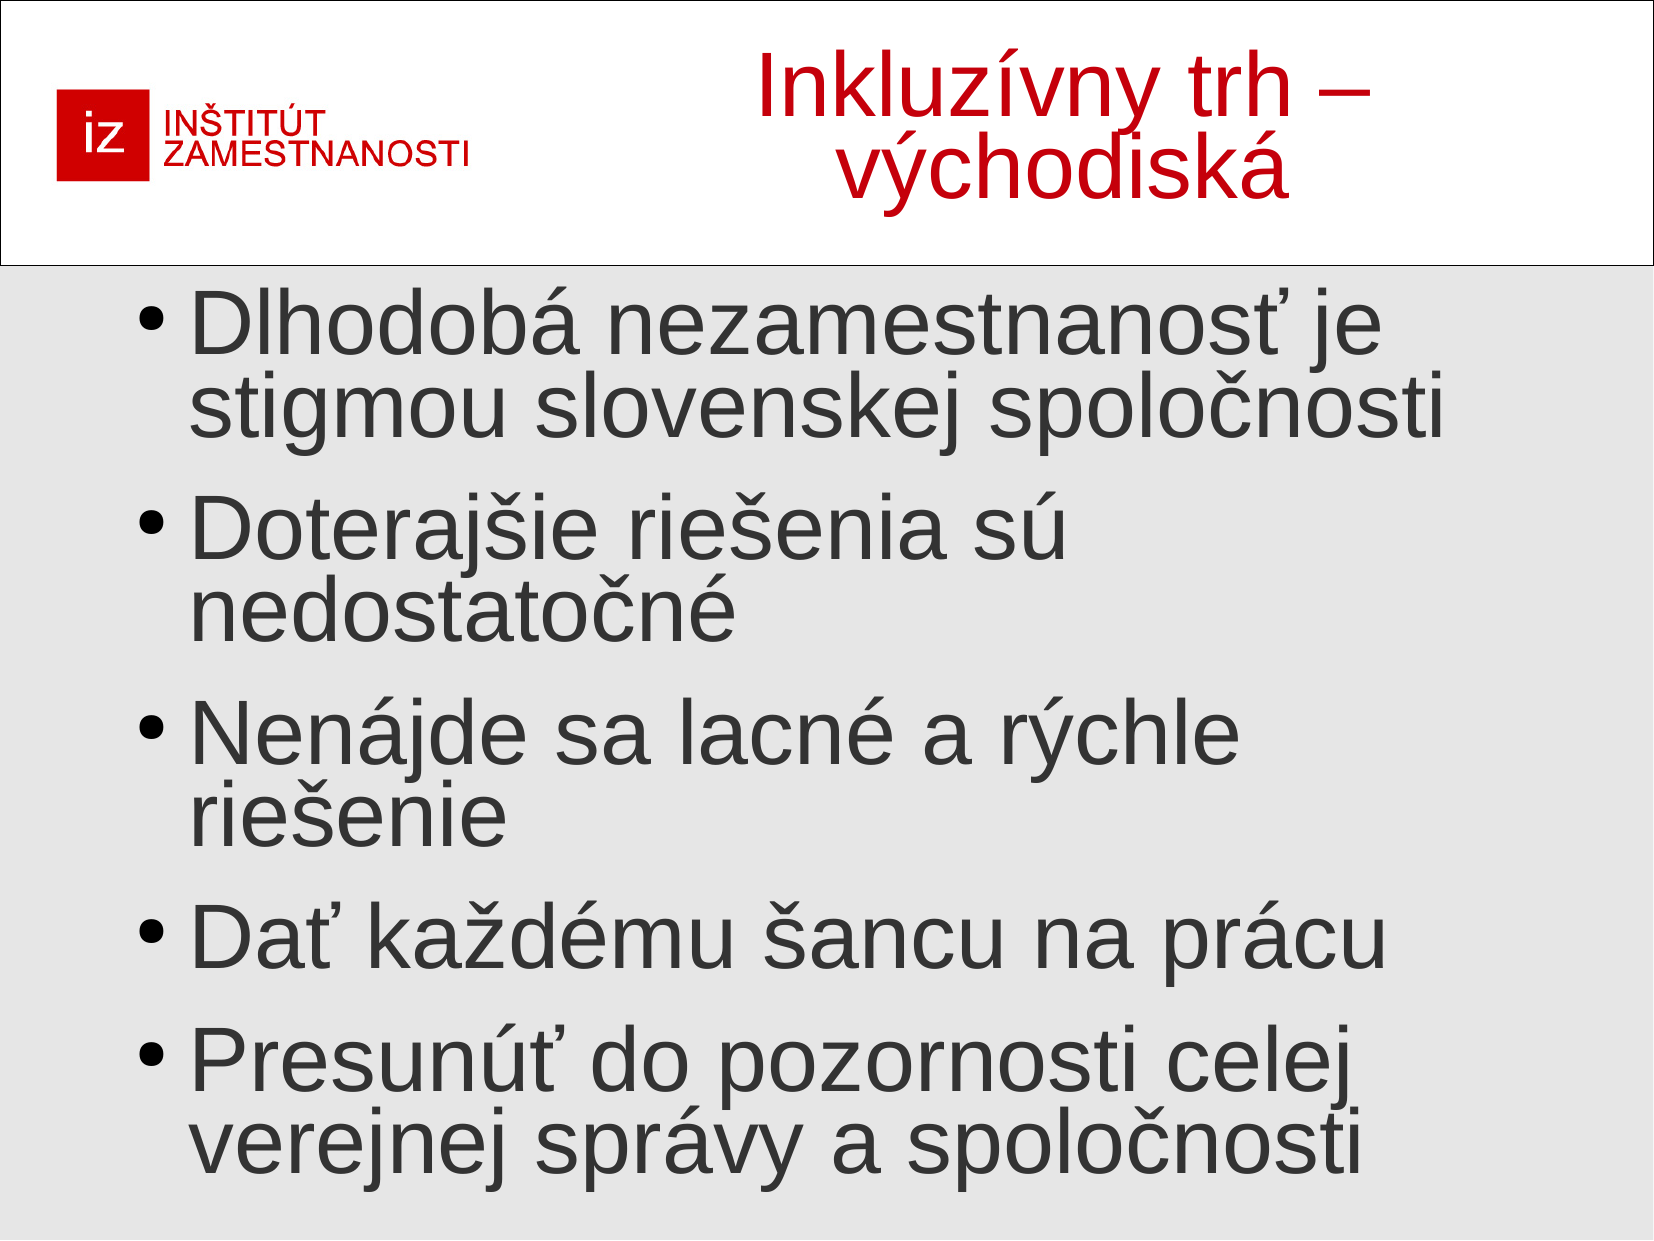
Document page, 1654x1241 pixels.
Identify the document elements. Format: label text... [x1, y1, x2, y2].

title Inkluzívny trh – východiská [561, 37, 1565, 229]
list Dlhodobá nezamestnanosť je stigmou slovenskej spoločnosti Doterajšie riešenia sú nedostatočné Nenájde sa lacné a rýchle riešenie Dať každému šancu na prácu Presunúť do pozornosti celej verejnej správy a spoločnosti [118, 289, 1530, 1211]
picture [5, 8, 518, 257]
